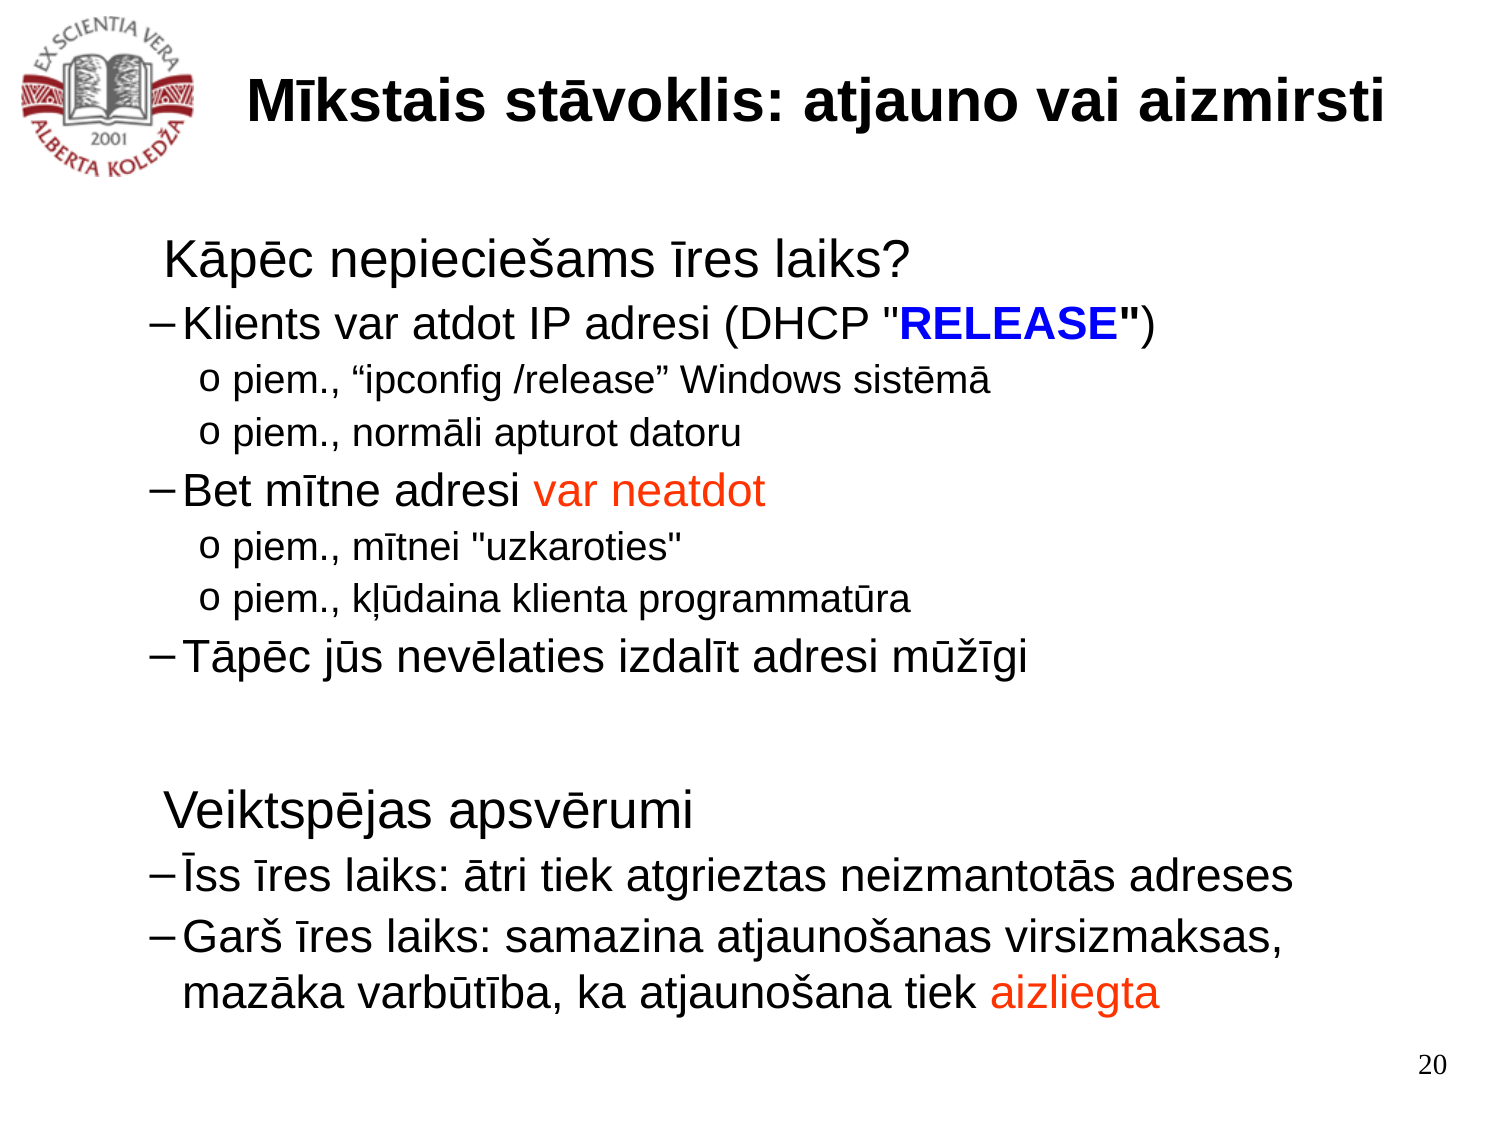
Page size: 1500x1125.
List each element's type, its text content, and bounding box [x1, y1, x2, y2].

list Kāpēc nepieciešams īres laiks? Klients var atdot IP adresi (DHCP "RELEASE") piem., “ipconfig /release” Windows sistēmā piem., normāli apturot datoru Bet mītne adresi var neatdot piem., mītnei "uzkaroties" piem., kļūdaina klienta programmatūra Tāpēc jūs nevēlaties izdalīt adresi mūžīgi Veiktspējas apsvērumi Īss īres laiks: ātri tiek atgrieztas neizmantotās adreses Garš īres laiks: samazina atjaunošanas virsizmaksas, mazāka varbūtība, ka atjaunošana tiek aizliegta [85, 216, 1436, 1035]
text_box <skaitlis> [1312, 1037, 1463, 1101]
picture [21, 16, 194, 177]
title Mīkstais stāvoklis: atjauno vai aizmirsti [187, 44, 1425, 150]
